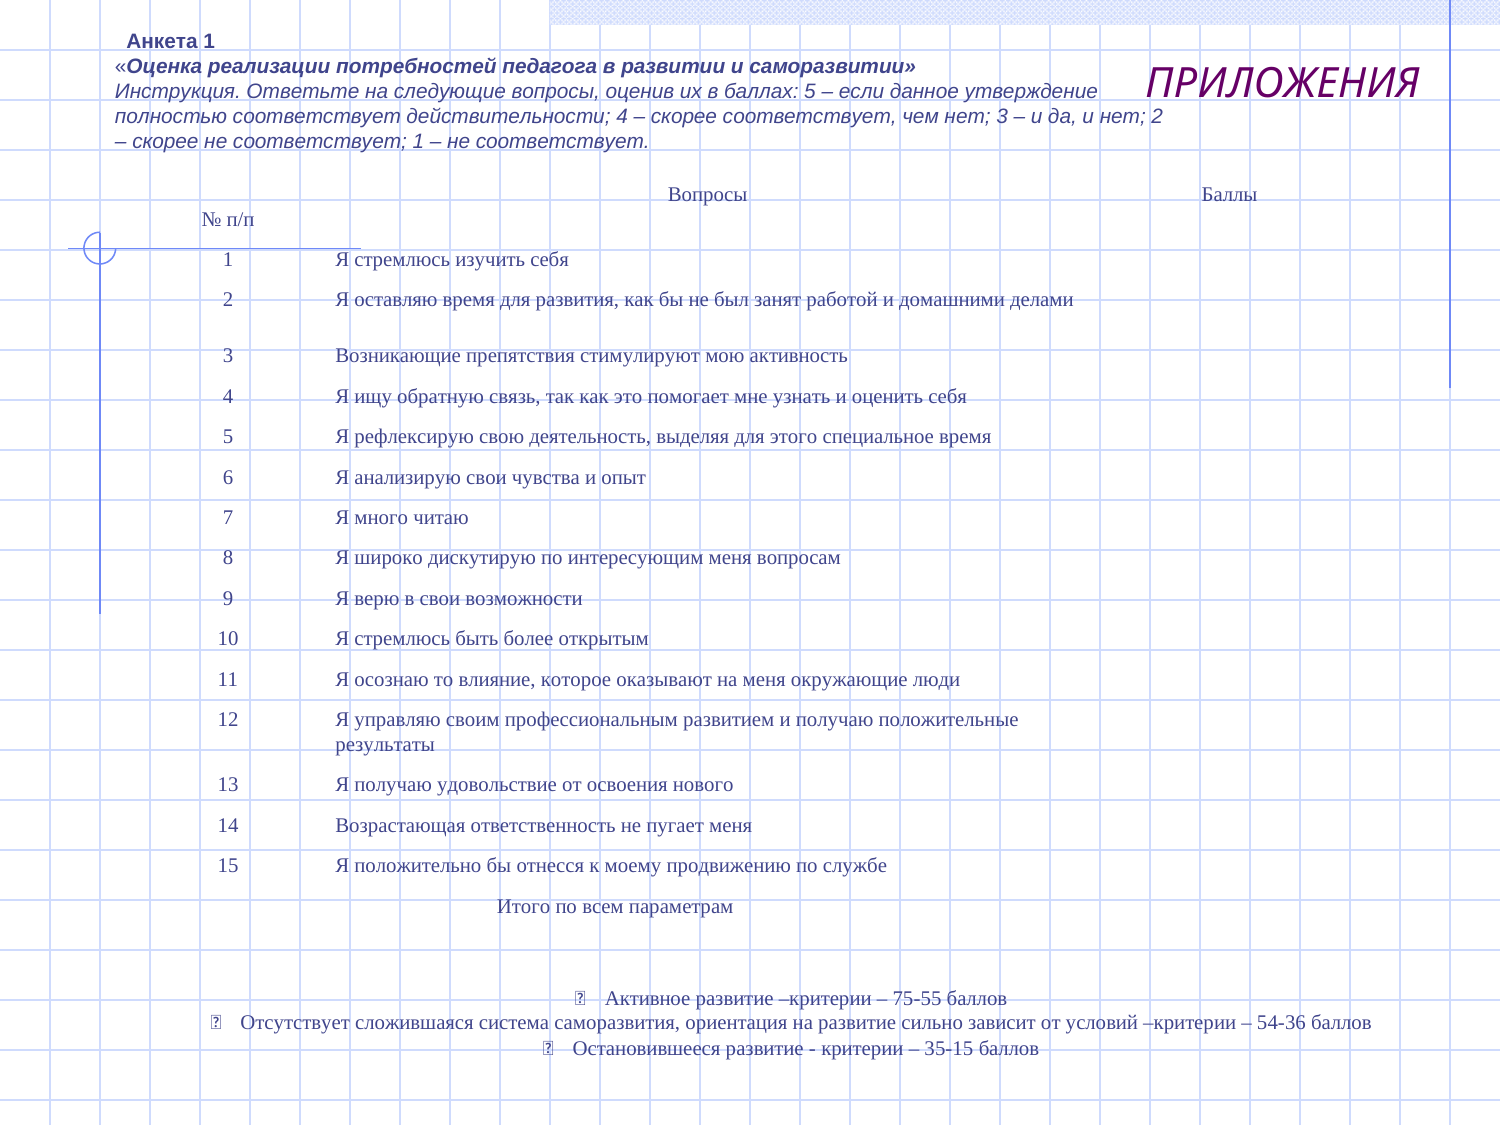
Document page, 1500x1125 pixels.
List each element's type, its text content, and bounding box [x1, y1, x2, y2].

table_cell Я осознаю то влияние, которое оказывают на меня окружающие люди [321, 658, 1095, 698]
table_cell [1095, 536, 1364, 577]
table_cell 9 [136, 577, 321, 617]
table_header Баллы [1095, 173, 1364, 238]
table_cell 14 [136, 804, 321, 844]
text_box  Активное развитие –критерии – 75-55 баллов  Отсутствует сложившаяся система саморазвития, ориентация на развитие сильно зависит от условий –критерии – 54-36 баллов  Остановившееся развитие - критерии – 35-15 баллов [135, 976, 1447, 1092]
table_cell Я получаю удовольствие от освоения нового [321, 763, 1095, 804]
table_cell [1095, 698, 1364, 763]
table_cell 12 [136, 698, 321, 763]
table_cell 11 [136, 658, 321, 698]
table_cell Я управляю своим профессиональным развитием и получаю положительные результаты [321, 698, 1095, 763]
table_cell [1095, 658, 1364, 698]
table_cell [1095, 577, 1364, 617]
picture [549, 0, 1449, 25]
table_cell [1095, 415, 1364, 456]
table_cell [1095, 885, 1364, 925]
table_cell Я верю в свои возможности [321, 577, 1095, 617]
picture [1451, 0, 1500, 25]
table_cell Возникающие препятствия стимулируют мою активность [321, 334, 1095, 375]
table_cell Я широко дискутирую по интересующим меня вопросам [321, 536, 1095, 577]
table_cell Я анализирую свои чувства и опыт [321, 456, 1095, 496]
table_cell Возрастающая ответственность не пугает меня [321, 804, 1095, 844]
table_cell 7 [136, 496, 321, 536]
table_cell [1095, 456, 1364, 496]
table_cell 8 [136, 536, 321, 577]
table_cell 2 [136, 278, 321, 334]
table_cell Я стремлюсь быть более открытым [321, 617, 1095, 658]
table_cell [1095, 496, 1364, 536]
table_cell 6 [136, 456, 321, 496]
table_cell Я много читаю [321, 496, 1095, 536]
table_cell [1095, 844, 1364, 885]
table_cell [1095, 278, 1364, 334]
table_cell Я положительно бы отнесся к моему продвижению по службе [321, 844, 1095, 885]
table_header № п/п [136, 173, 321, 238]
table_cell Я ищу обратную связь, так как это помогает мне узнать и оценить себя [321, 375, 1095, 415]
table_cell [1095, 375, 1364, 415]
table_cell Я оставляю время для развития, как бы не был занят работой и домашними делами [321, 278, 1095, 334]
table_cell 13 [136, 763, 321, 804]
table_cell 3 [136, 334, 321, 375]
table_cell Я стремлюсь изучить себя [321, 238, 1095, 278]
table_cell [1095, 334, 1364, 375]
table_cell [1095, 763, 1364, 804]
table_cell 4 [136, 375, 321, 415]
table_cell 10 [136, 617, 321, 658]
table_cell Итого по всем параметрам [136, 885, 1095, 925]
table_cell 5 [136, 415, 321, 456]
table_cell [1095, 804, 1364, 844]
table_cell Я рефлексирую свою деятельность, выделяя для этого специальное время [321, 415, 1095, 456]
text_box Анкета 1 «Оценка реализации потребностей педагога в развитии и саморазвитии» Инструкция. Ответьте на следующие вопросы, оценив их в баллах: 5 – если данное утверждение полностью соответствует действительности; 4 – скорее соответствует, чем нет; 3 – и да, и нет; 2 – скорее не соответствует; 1 – не соответствует. [100, 19, 1188, 161]
table_cell 15 [136, 844, 321, 885]
table_cell 1 [136, 238, 321, 278]
title ПРИЛОЖЕНИЯ [1188, 42, 1435, 114]
table_header Вопросы [321, 173, 1095, 238]
table_cell [1095, 617, 1364, 658]
table_cell [1095, 238, 1364, 278]
